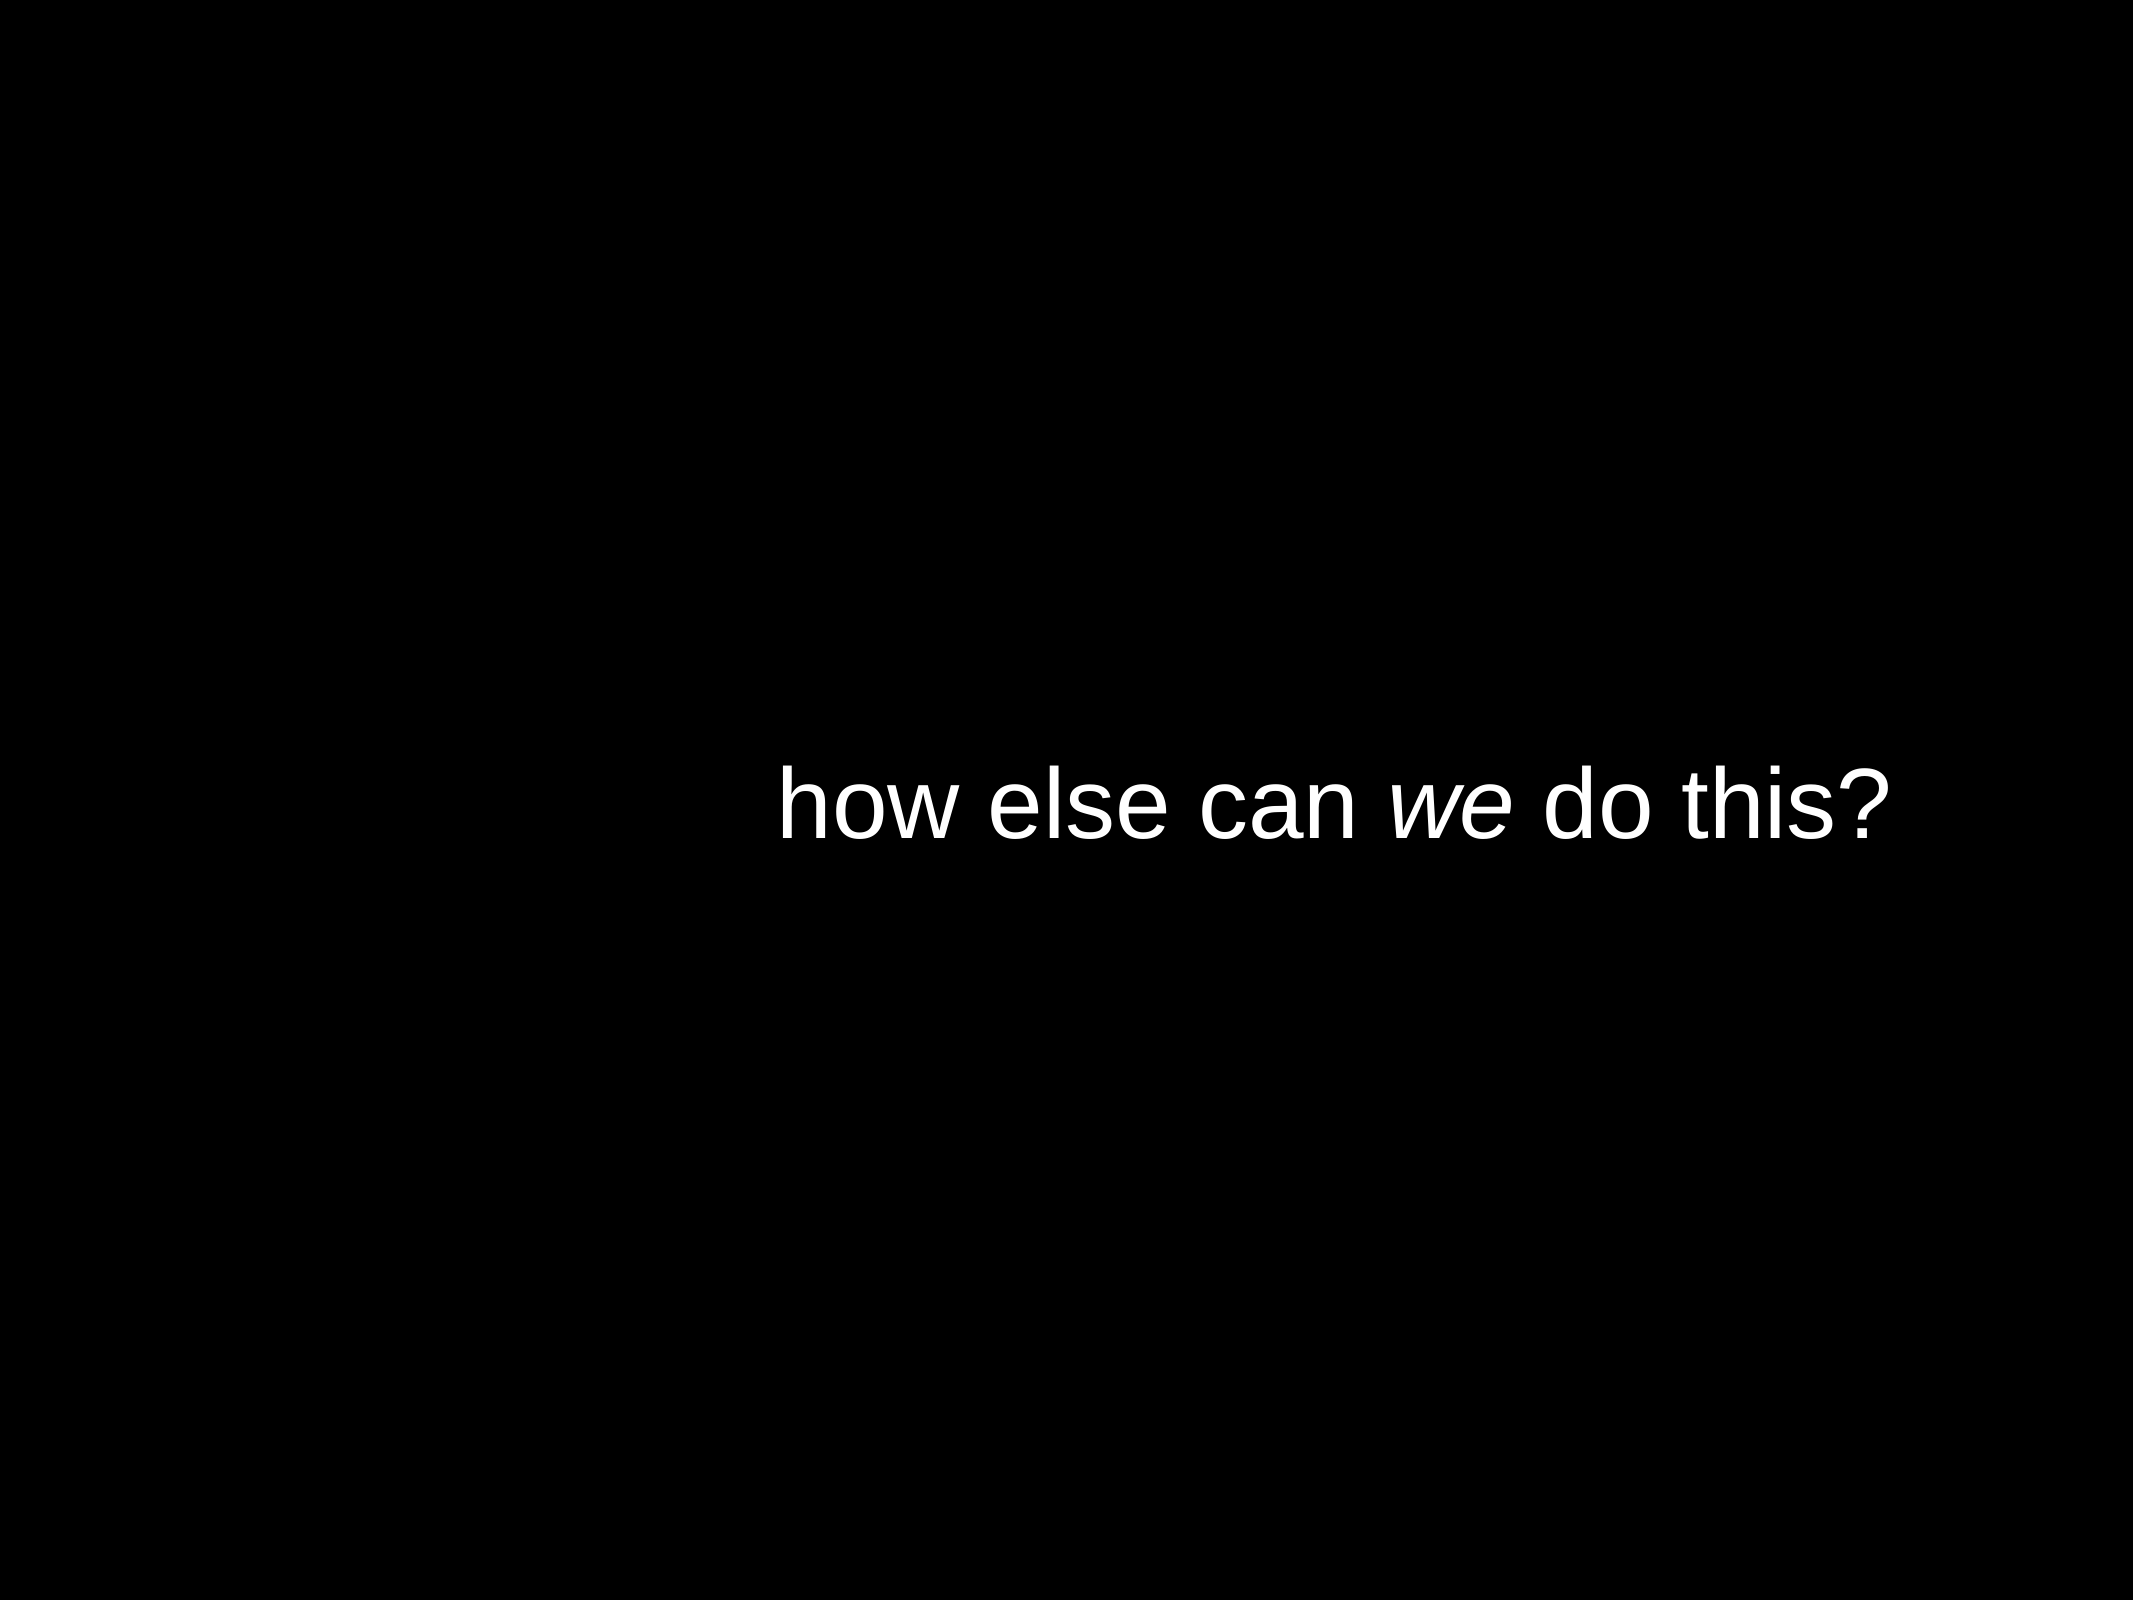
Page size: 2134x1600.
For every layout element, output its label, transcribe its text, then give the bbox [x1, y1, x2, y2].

text_box how else can we do this? [776, 738, 1893, 859]
